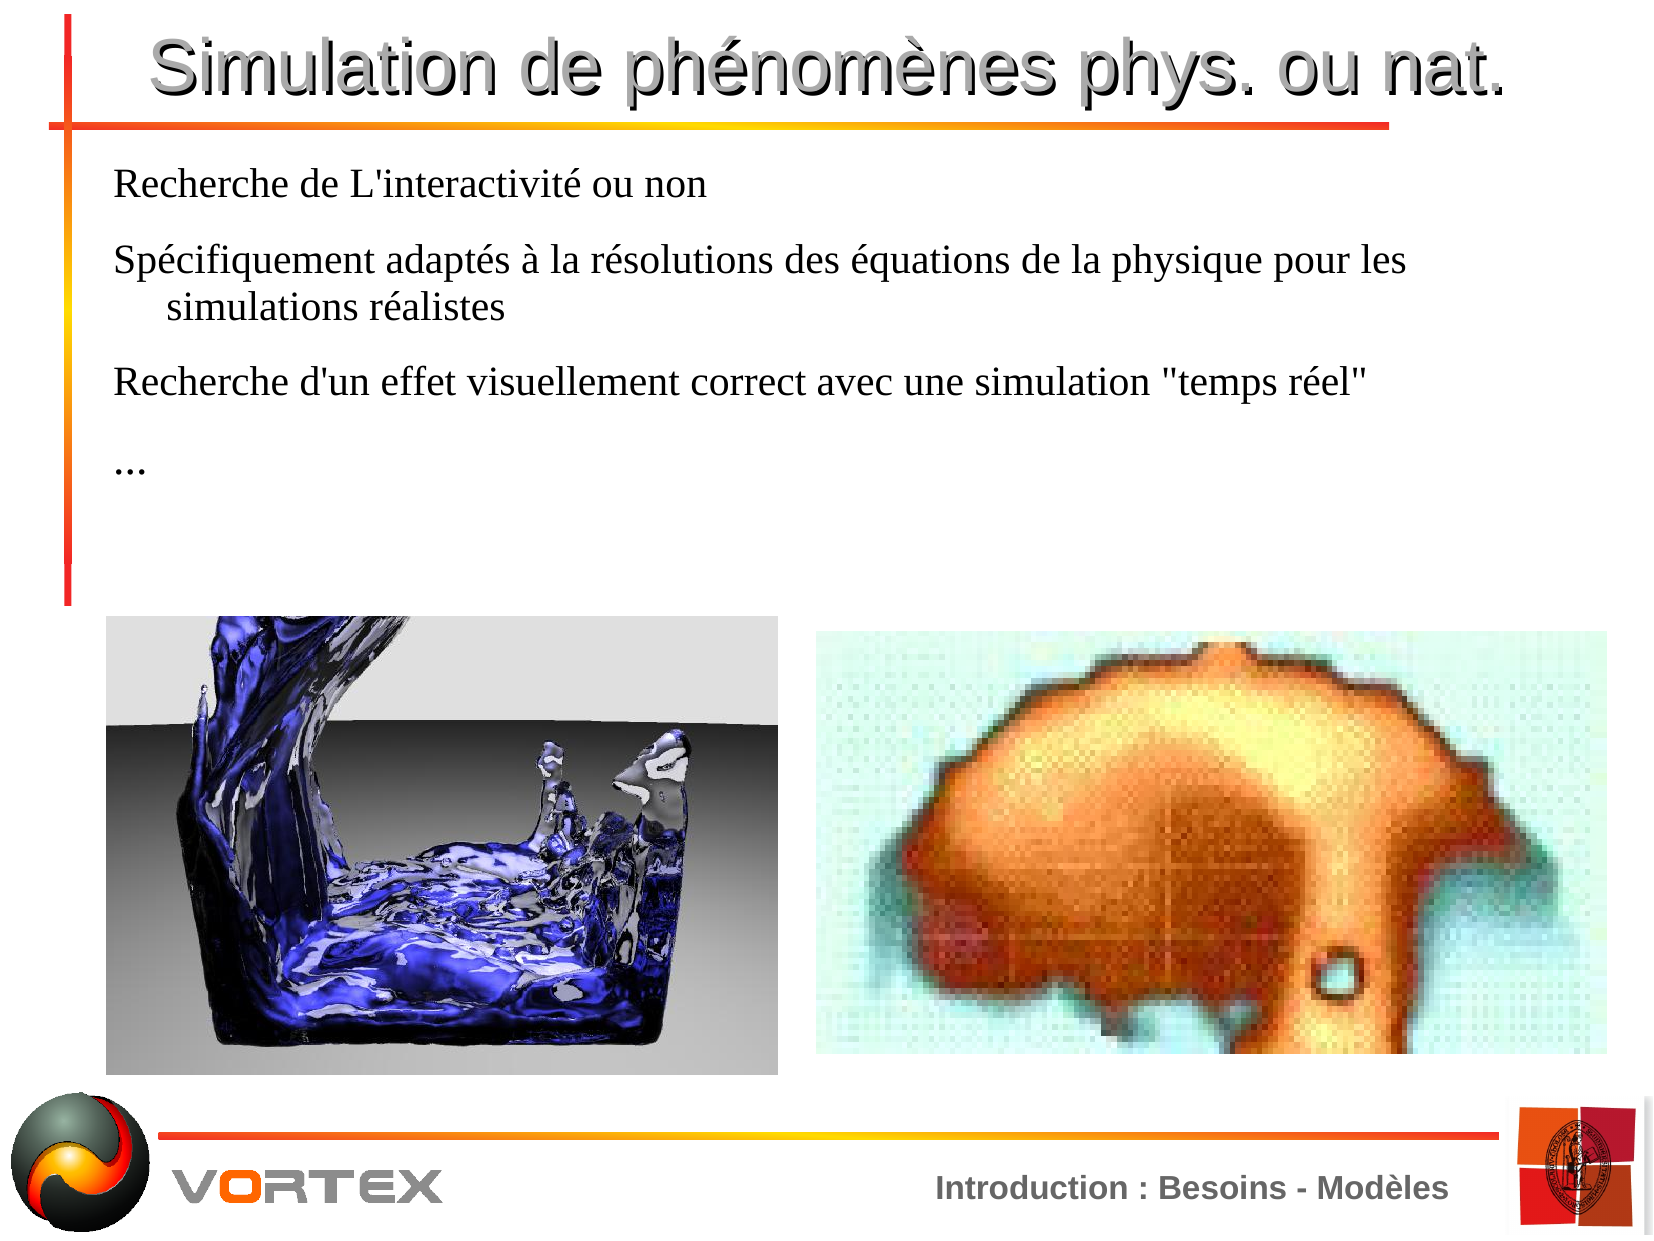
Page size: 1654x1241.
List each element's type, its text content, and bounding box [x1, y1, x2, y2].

picture [816, 631, 1607, 1054]
picture [106, 616, 778, 1075]
title Simulation de phénomènes phys. ou nat. [0, 1, 1654, 130]
picture [1505, 1096, 1653, 1235]
list Recherche de L'interactivité ou non Spécifiquement adaptés à la résolutions des équations de la physique pour les simulations réalistes Recherche d'un effet visuellement correct avec une simulation "temps réel" ... [95, 160, 1593, 1103]
picture [11, 1092, 443, 1232]
